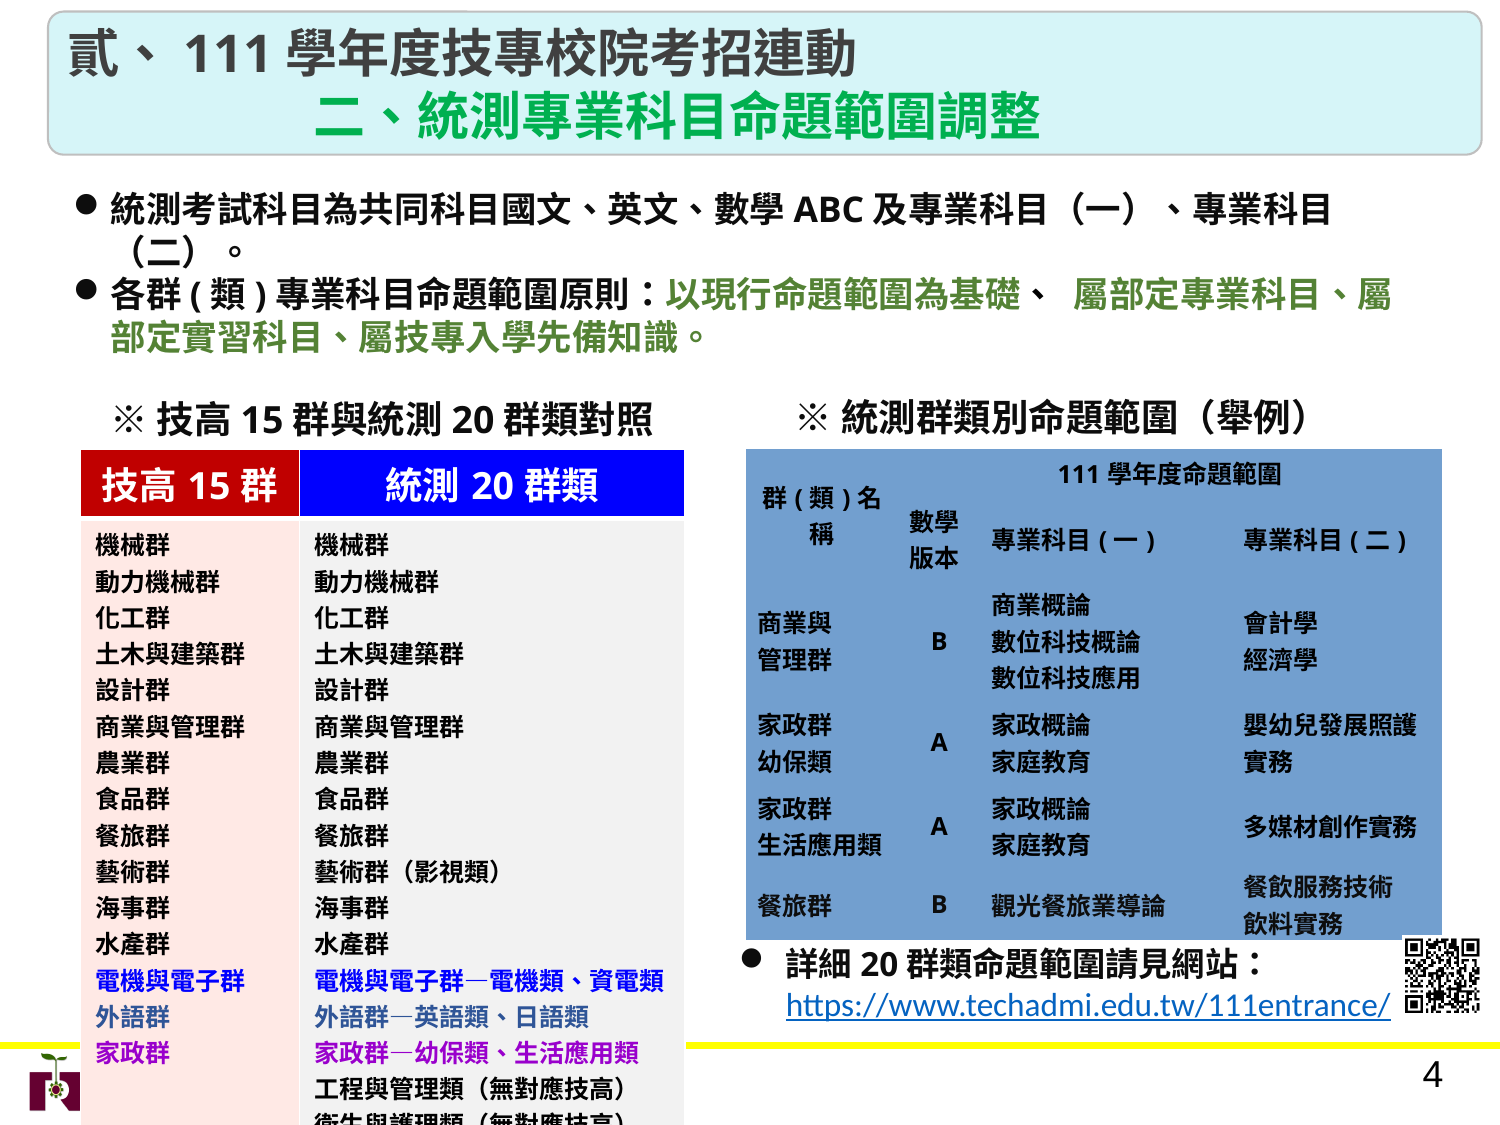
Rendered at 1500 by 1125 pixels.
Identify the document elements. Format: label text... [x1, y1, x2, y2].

table_cell 商業概論 數位科技概論 數位科技應用 [980, 580, 1232, 700]
table_cell B [898, 868, 980, 935]
table_header 統測20群類 [300, 450, 684, 516]
table_cell 機械群 動力機械群 化工群 土木與建築群 設計群 商業與管理群 農業群 食品群 餐旅群 藝術群 海事群 水產群 電機與電子群 外語群 家政群 [81, 521, 299, 1125]
table_cell 商業與 管理群 [746, 580, 898, 700]
table_header 111學年度命題範圍 [898, 449, 1442, 496]
table_cell 機械群 動力機械群 化工群 土木與建築群 設計群 商業與管理群 農業群 食品群 餐旅群 藝術群（影視類） 海事群 水產群 電機與電子群—電機類、資電類 外語群—英語類、日語類 家政群—幼保類、生活應用類 工程與管理類（無對應技高） 衛生與護理類（無對應技高） [300, 521, 684, 1125]
table_cell 家政概論 家庭教育 [980, 784, 1232, 868]
table_cell 家政群 生活應用類 [746, 784, 898, 868]
table_cell 餐旅群 [746, 868, 898, 935]
table_cell 觀光餐旅業導論 [980, 868, 1232, 935]
table_cell 會計學 經濟學 [1232, 580, 1442, 700]
table_cell 家政群 幼保類 [746, 700, 898, 784]
table_cell 專業科目(二) [1232, 496, 1442, 580]
table_cell 專業科目(一) [980, 496, 1232, 580]
table_cell 家政概論 家庭教育 [980, 700, 1232, 784]
text_box ※統測群類別命題範圍（舉例） [779, 386, 1409, 446]
table_cell 餐飲服務技術 飲料實務 [1232, 868, 1442, 935]
text_box 詳細20群類命題範圍請見網站：https://www.techadmi.edu.tw/111entrance/ [724, 935, 1465, 1031]
table_cell 多媒材創作實務 [1232, 784, 1442, 868]
picture [29, 1052, 80, 1112]
table_header 群(類)名稱 [746, 449, 898, 580]
text_box 貳、111學年度技專校院考招連動 二、統測專業科目命題範圍調整 [47, 11, 1482, 155]
table_cell 數學版本 [898, 496, 980, 580]
text_box 統測考試科目為共同科目國文、英文、數學ABC及專業科目（一）、專業科目（二）。 各群(類)專業科目命題範圍原則：以現行命題範圍為基礎、 屬部定專業科目、屬部定實習科目、屬技專入學先備知識。 [58, 170, 1442, 417]
table_header 技高15群 [81, 450, 299, 516]
table_cell 嬰幼兒發展照護實務 [1232, 700, 1442, 784]
picture [1402, 935, 1482, 1013]
text_box ※技高15群與統測20群類對照 [95, 388, 725, 449]
table_cell A [898, 700, 980, 784]
table_cell B [898, 580, 980, 700]
table_cell A [898, 784, 980, 868]
